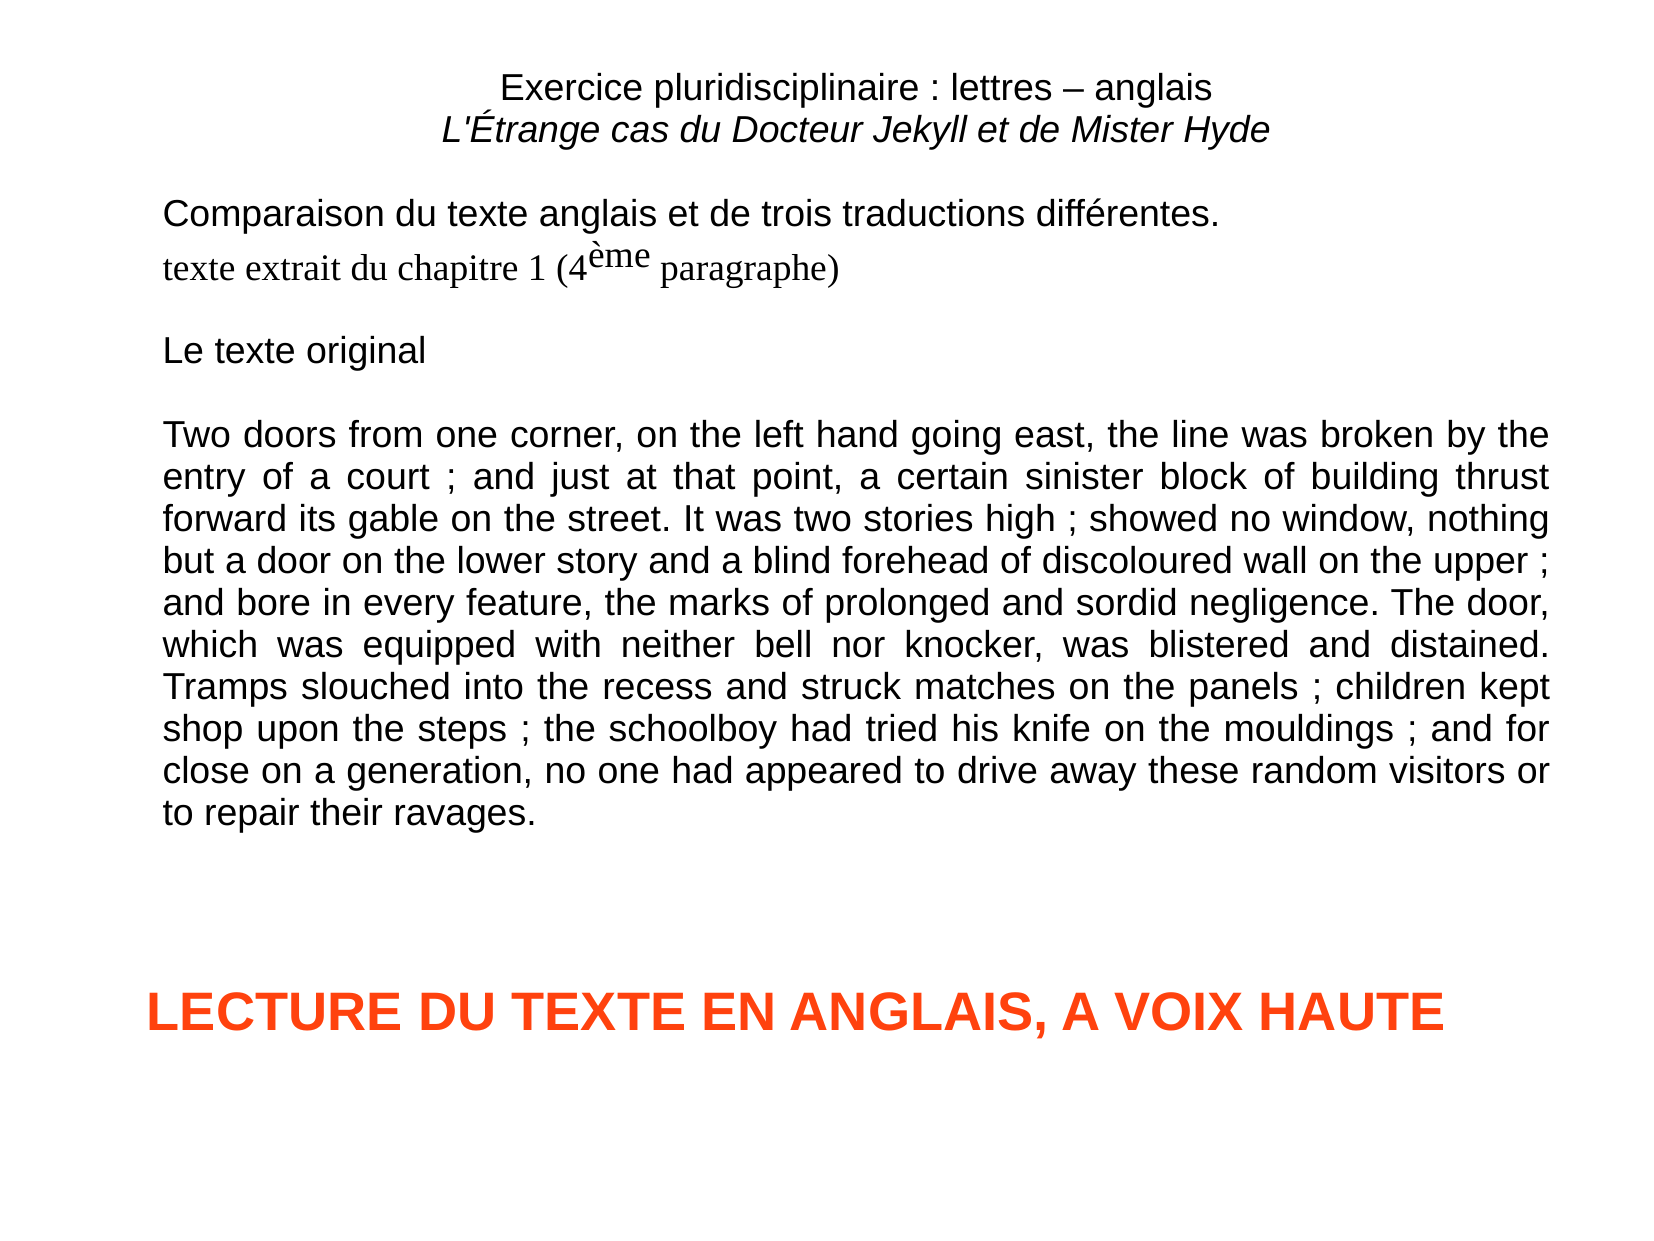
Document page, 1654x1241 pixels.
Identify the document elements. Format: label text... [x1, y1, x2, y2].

text_box LECTURE DU TEXTE EN ANGLAIS, A VOIX HAUTE [118, 974, 1477, 1052]
text_box Exercice pluridisciplinaire : lettres – anglais L'Étrange cas du Docteur Jekyll et de Mister Hyde Comparaison du texte anglais et de trois traductions différentes. texte extrait du chapitre 1 (4ème paragraphe) Le texte original Two doors from one corner, on the left hand going east, the line was broken by the entry of a court ; and just at that point, a certain sinister block of building thrust forward its gable on the street. It was two stories high ; showed no window, nothing but a door on the lower story and a blind forehead of discoloured wall on the upper ; and bore in every feature, the marks of prolonged and sordid negligence. The door, which was equipped with neither bell nor knocker, was blistered and distained. Tramps slouched into the recess and struck matches on the panels ; children kept shop upon the steps ; the schoolboy had tried his knife on the mouldings ; and for close on a generation, no one had appeared to drive away these random visitors or to repair their ravages. [147, 59, 1565, 916]
